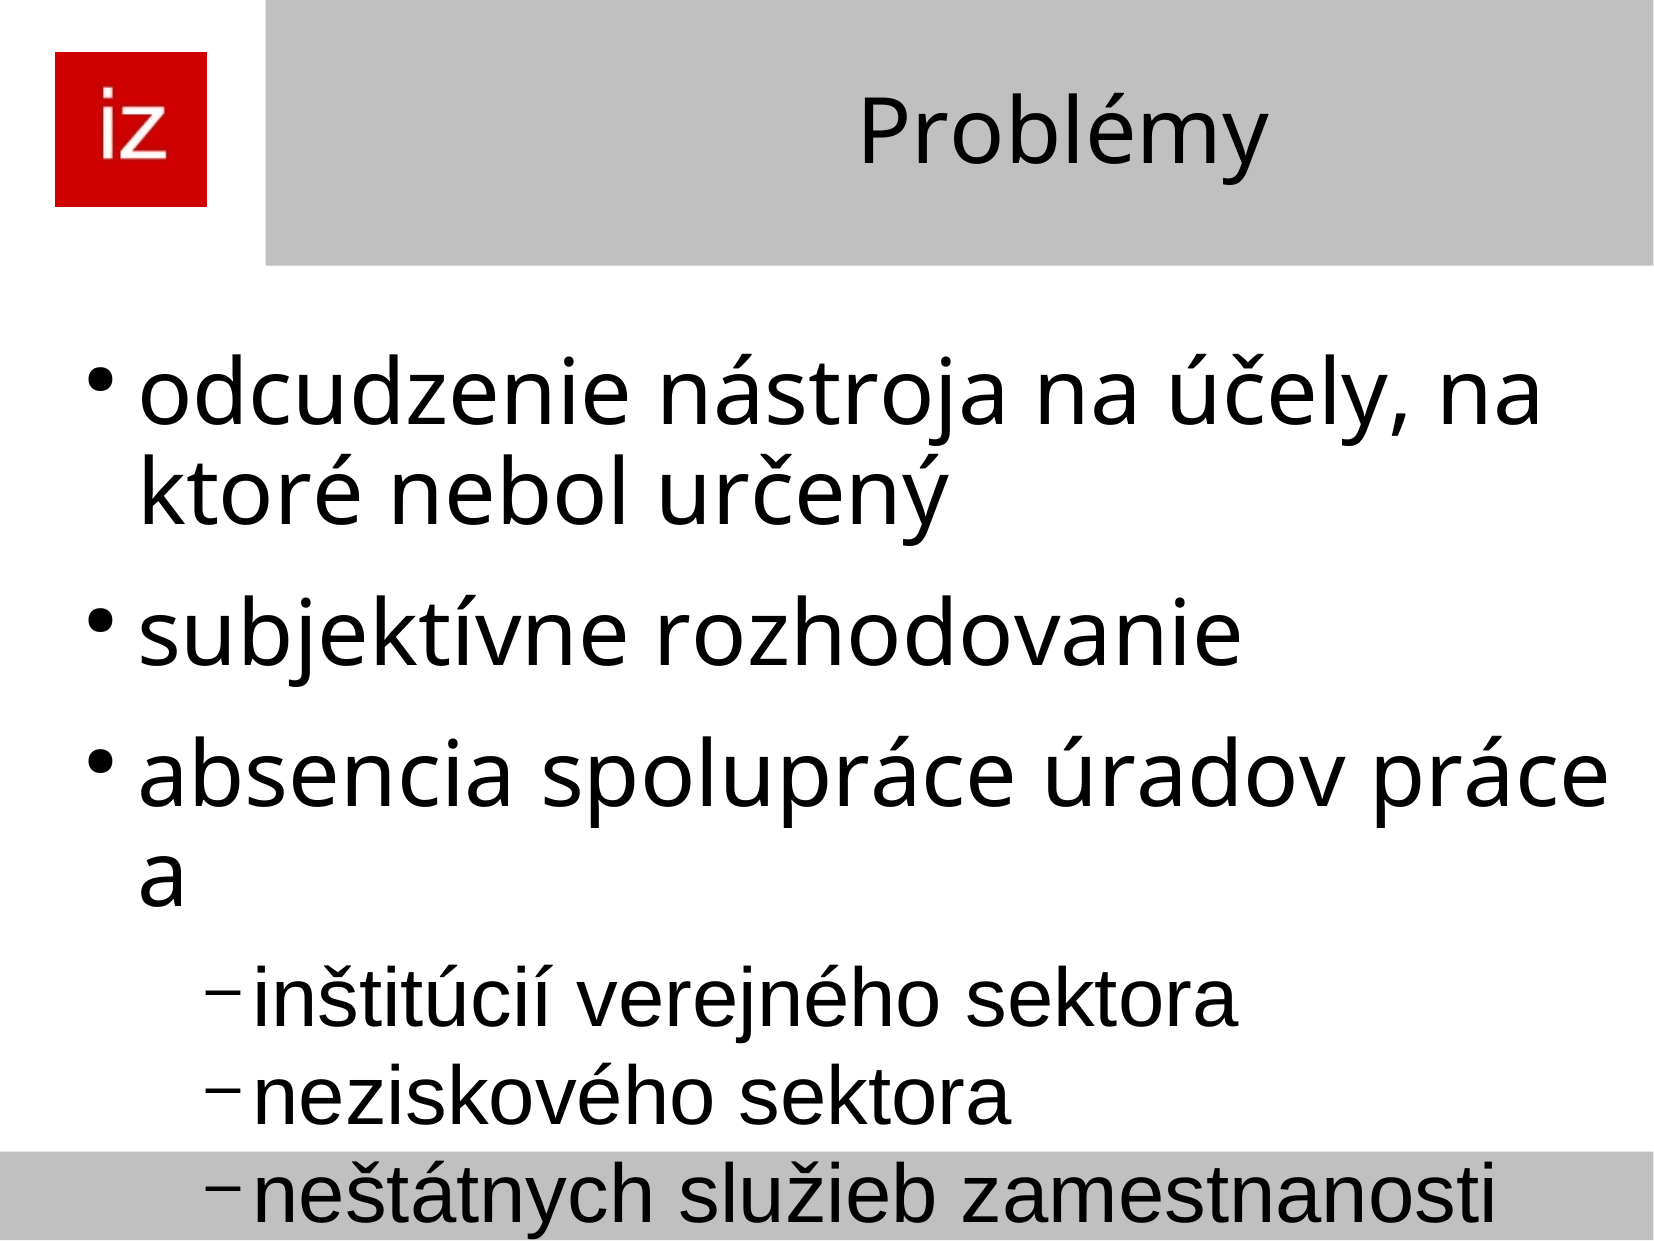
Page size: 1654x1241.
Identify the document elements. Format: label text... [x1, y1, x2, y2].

list odcudzenie nástroja na účely, na ktoré nebol určený subjektívne rozhodovanie absencia spolupráce úradov práce a inštitúcií verejného sektora neziskového sektora neštátnych služieb zamestnanosti [0, 344, 1625, 1126]
picture [55, 52, 207, 207]
title Problémy [561, 29, 1565, 237]
